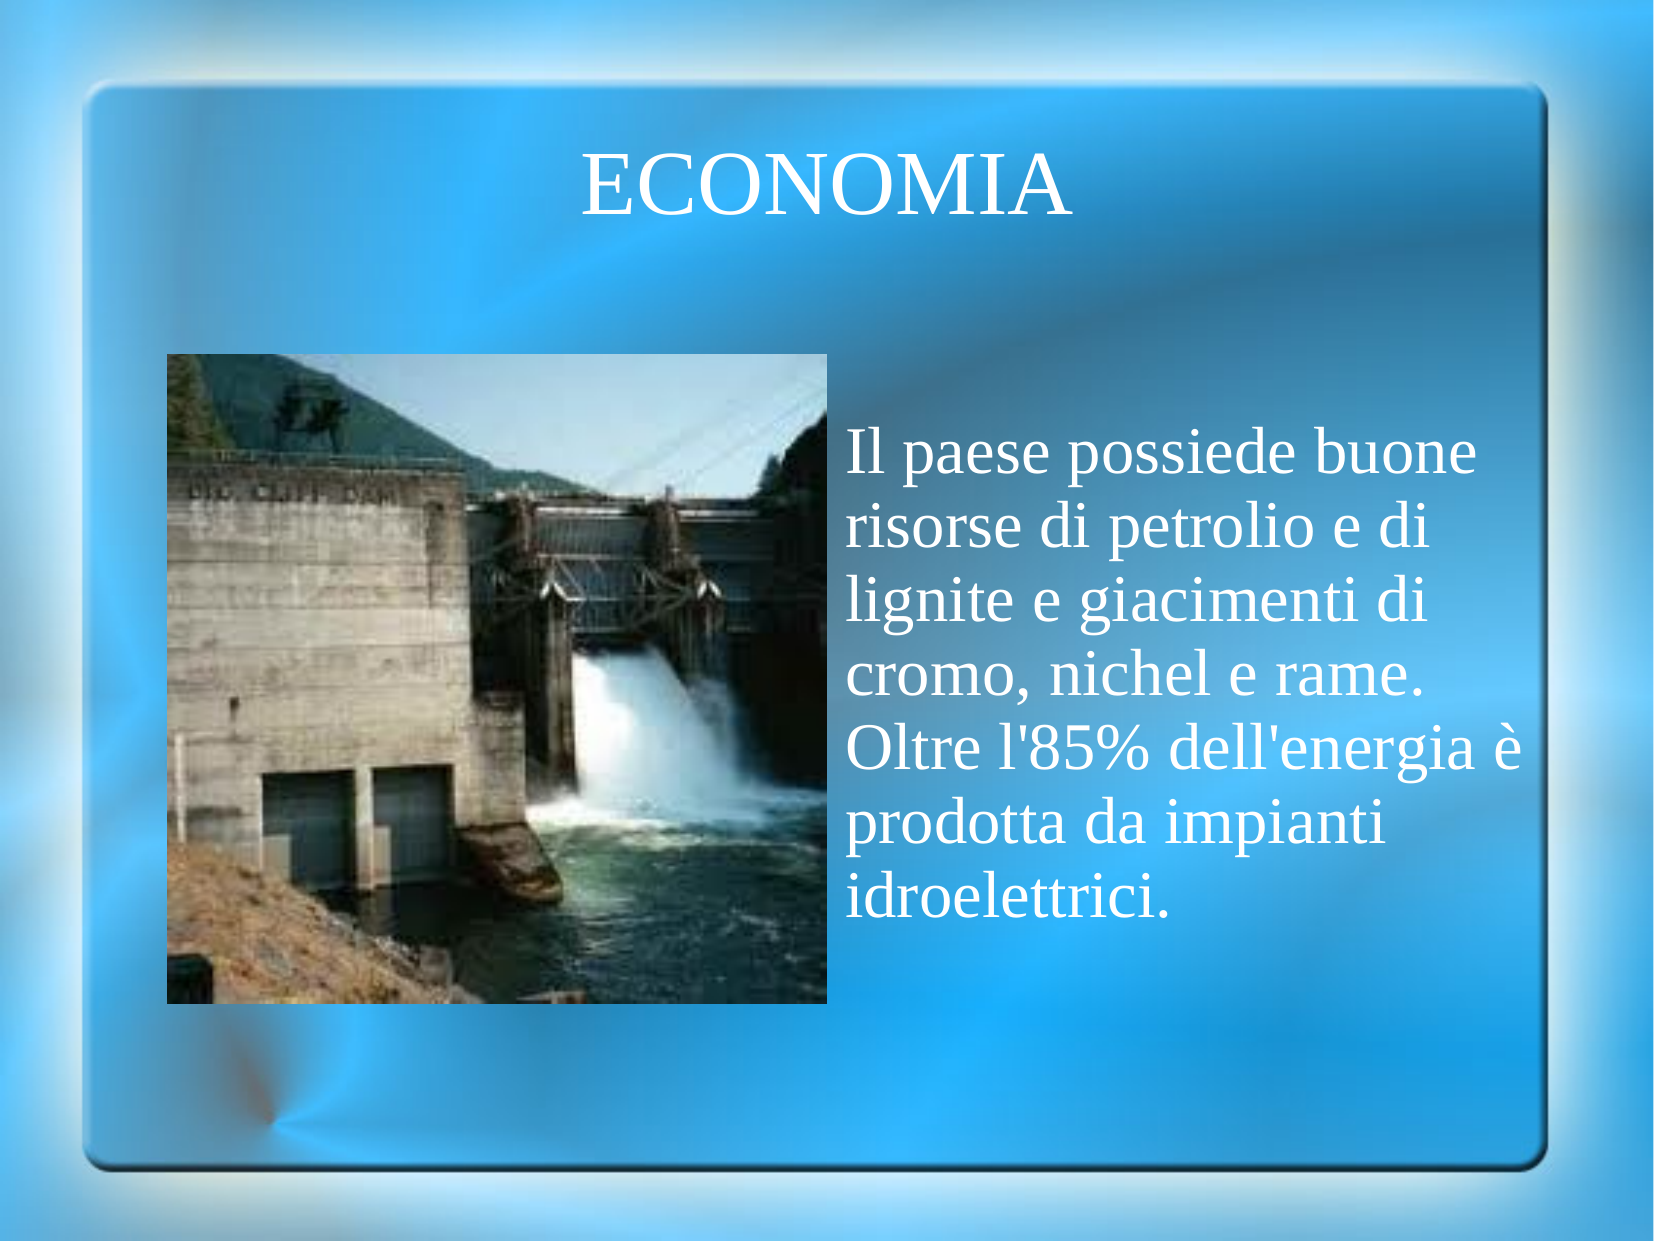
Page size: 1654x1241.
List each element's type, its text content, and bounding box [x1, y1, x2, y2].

title ECONOMIA [121, 132, 1534, 235]
picture [0, 0, 1654, 1241]
list Il paese possiede buone risorse di petrolio e di lignite e giacimenti di cromo, nichel e rame. Oltre l'85% dell'energia è prodotta da impianti idroelettrici. [845, 413, 1535, 1112]
